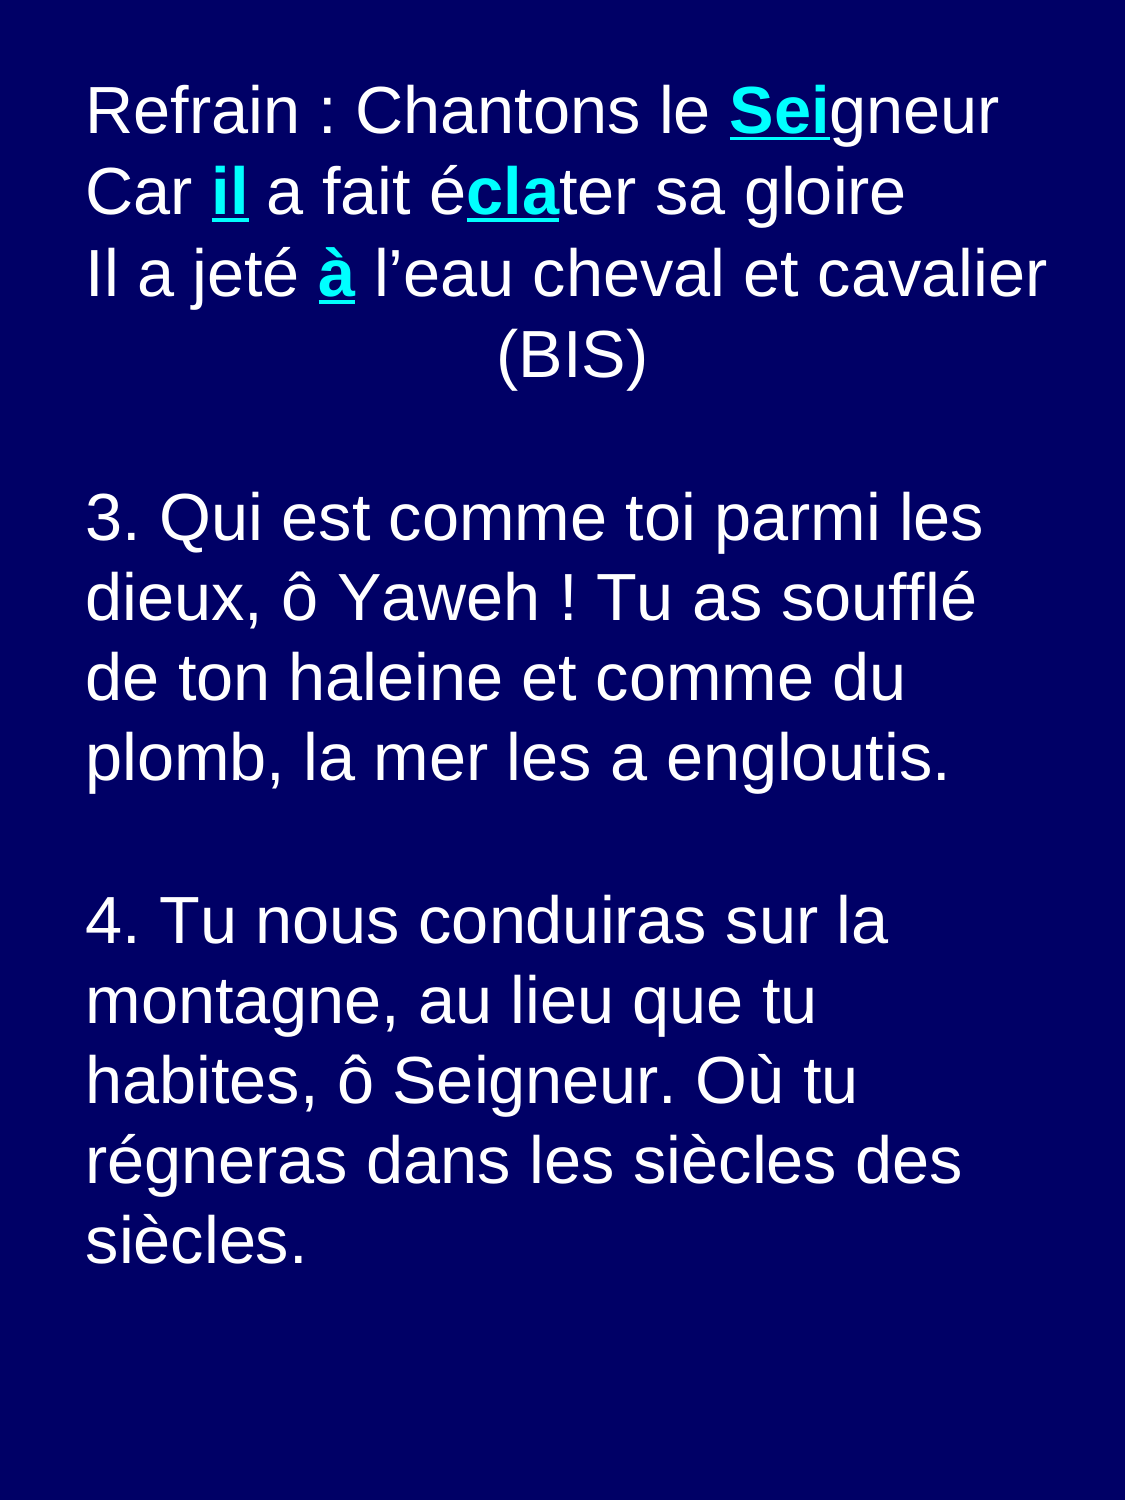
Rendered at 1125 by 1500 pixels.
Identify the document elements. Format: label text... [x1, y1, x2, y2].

text_box Refrain : Chantons le Seigneur Car il a fait éclater sa gloire Il a jeté à l’eau cheval et cavalier (BIS) 3. Qui est comme toi parmi les dieux, ô Yaweh ! Tu as soufflé de ton haleine et comme du plomb, la mer les a engloutis. 4. Tu nous conduiras sur la montagne, au lieu que tu habites, ô Seigneur. Où tu régneras dans les siècles des siècles. [70, 59, 1075, 1332]
